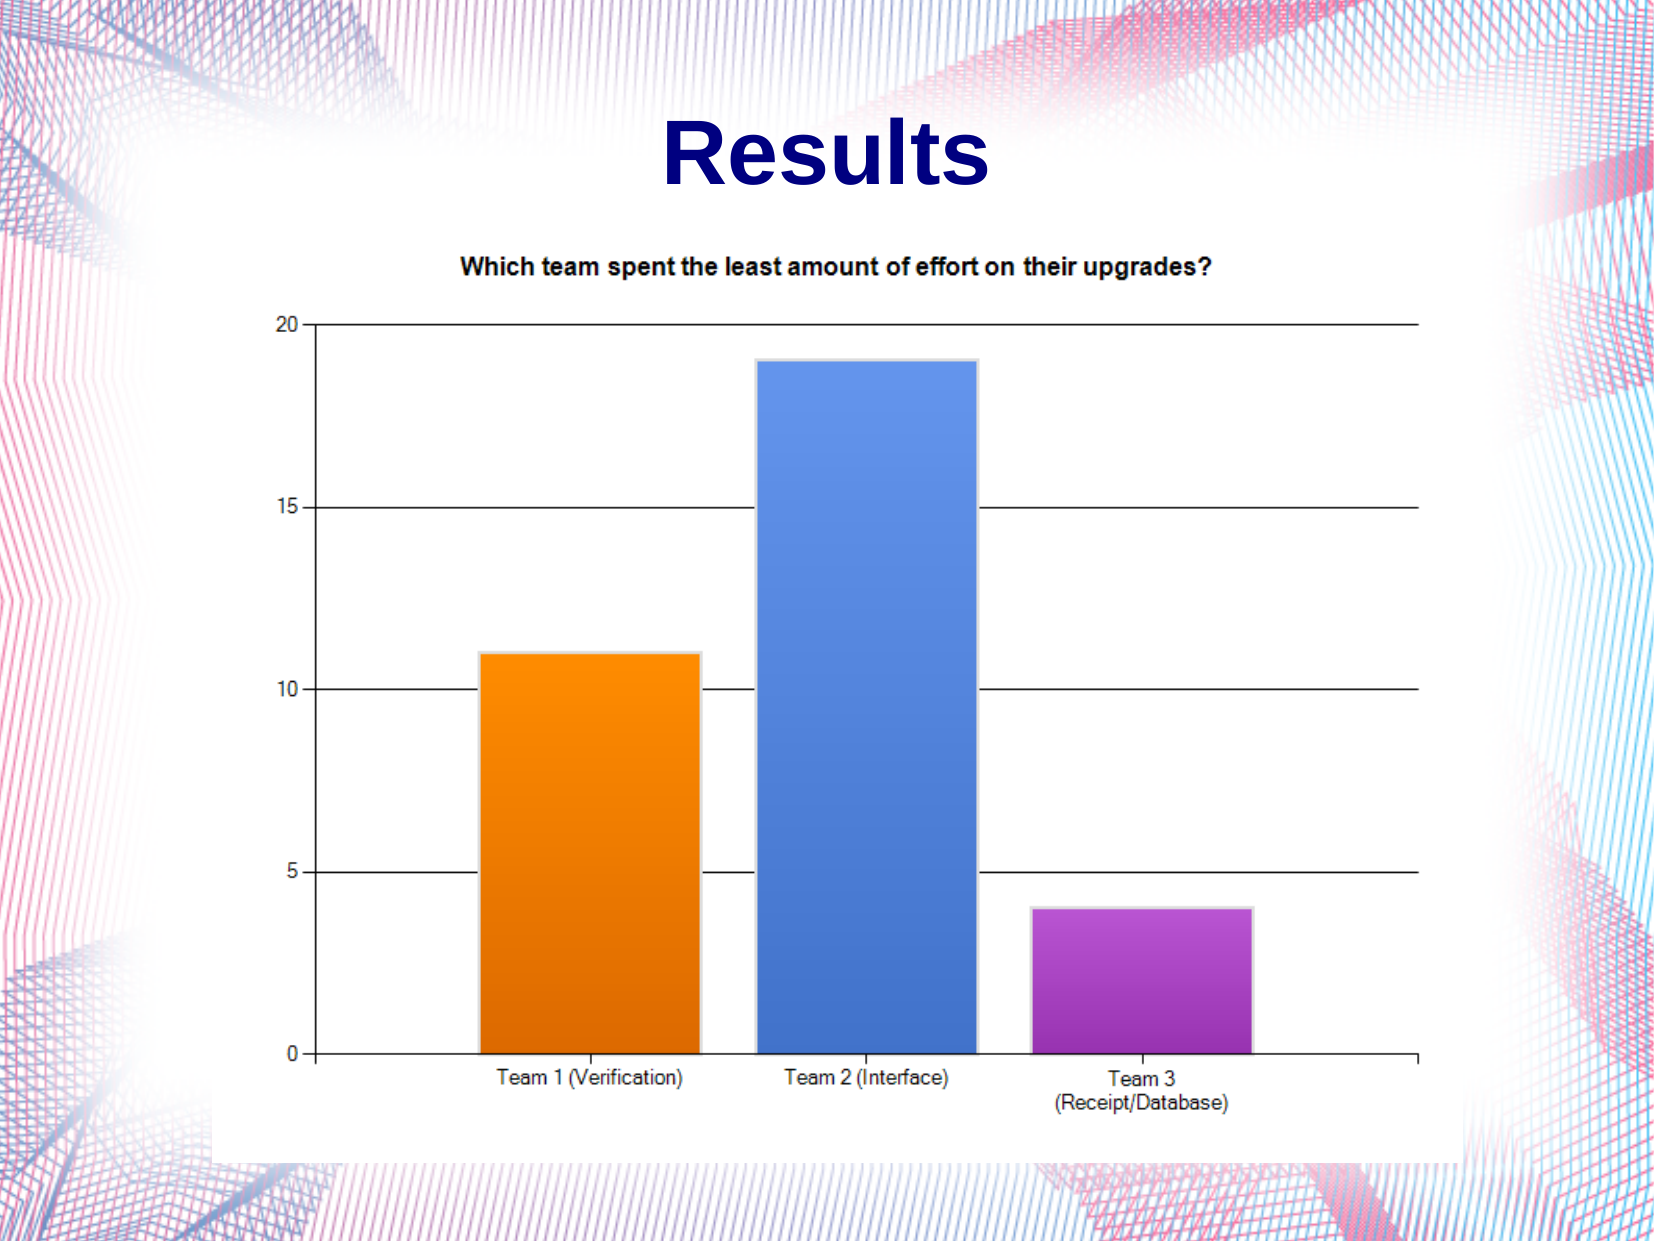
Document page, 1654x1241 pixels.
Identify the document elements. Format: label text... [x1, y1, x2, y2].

title Results [82, 49, 1571, 257]
picture [0, 0, 1654, 1241]
